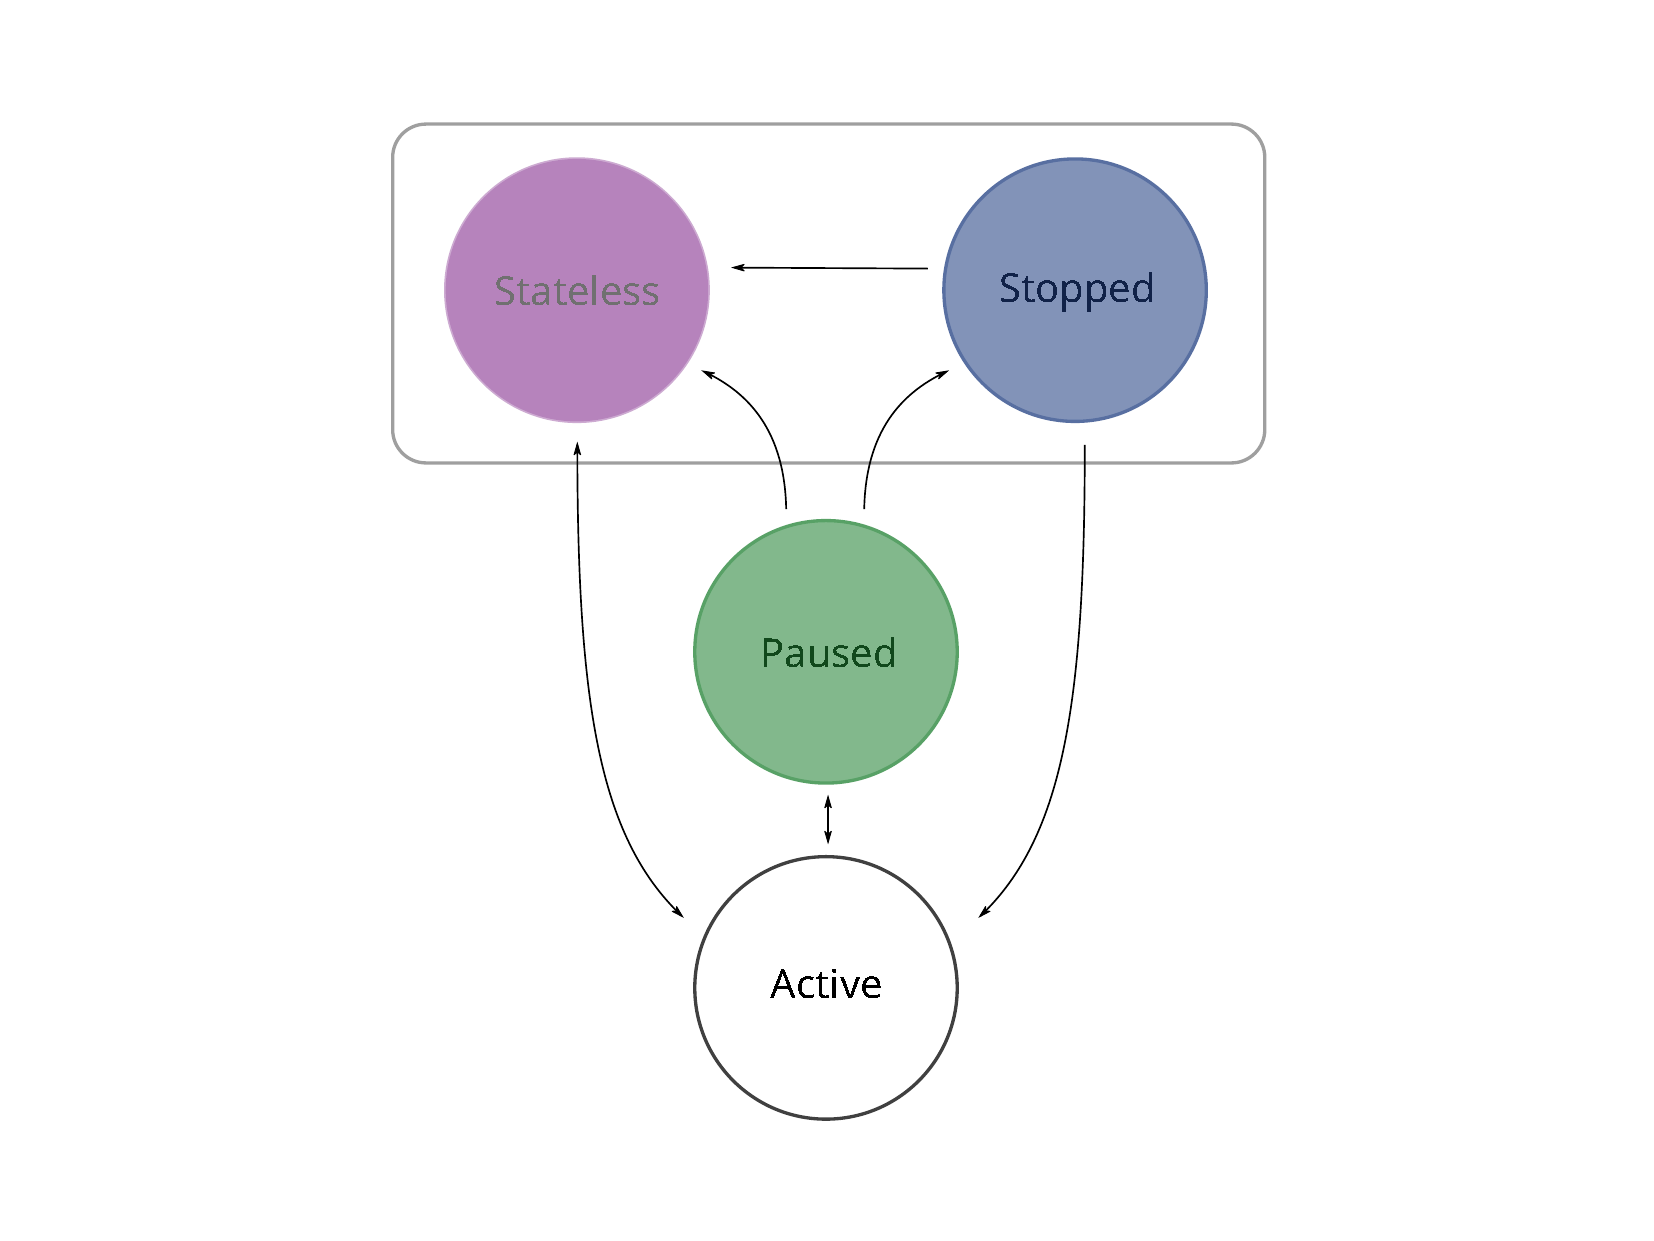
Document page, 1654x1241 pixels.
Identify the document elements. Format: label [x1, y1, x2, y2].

picture [356, 88, 1301, 1156]
